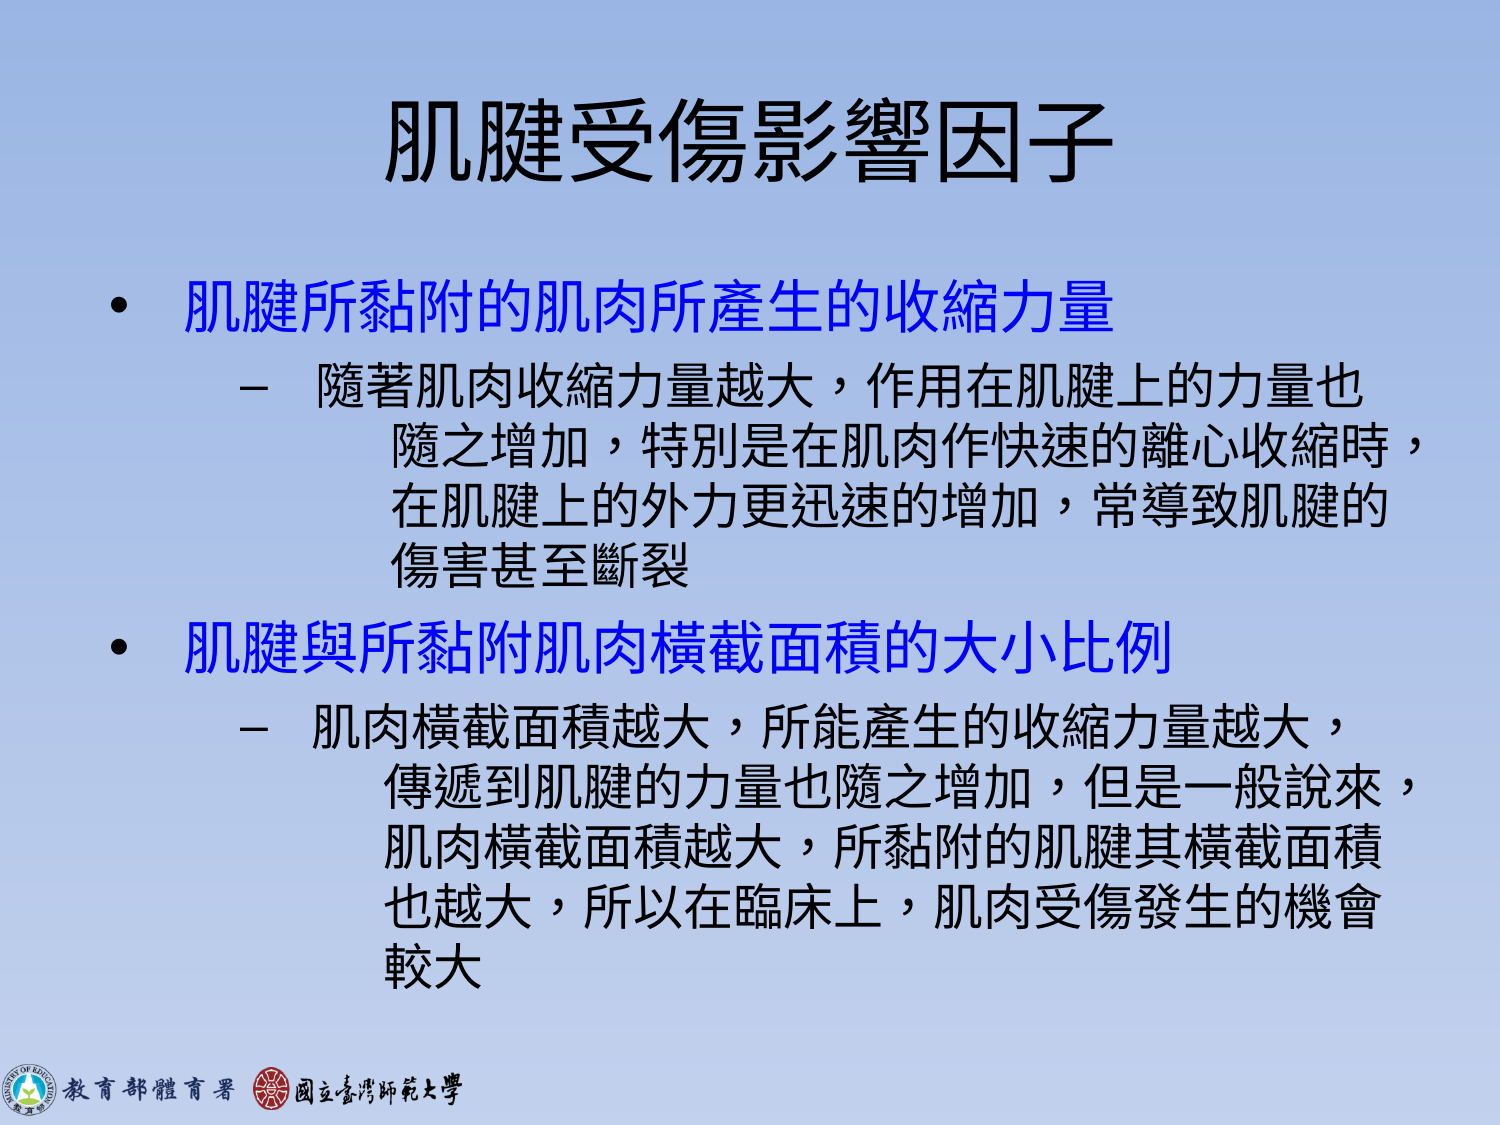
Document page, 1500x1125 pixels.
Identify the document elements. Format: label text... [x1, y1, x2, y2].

title 肌腱受傷影響因子 [75, 45, 1426, 233]
list 肌腱所黏附的肌肉所產生的收縮力量 隨著肌肉收縮力量越大，作用在肌腱上的力量也隨之增加，特別是在肌肉作快速的離心收縮時，在肌腱上的外力更迅速的增加，常導致肌腱的傷害甚至斷裂 肌腱與所黏附肌肉橫截面積的大小比例 肌肉橫截面積越大，所能產生的收縮力量越大，傳遞到肌腱的力量也隨之增加，但是一般說來，肌肉橫截面積越大，所黏附的肌腱其橫截面積也越大，所以在臨床上，肌肉受傷發生的機會較大 [75, 262, 1426, 1005]
